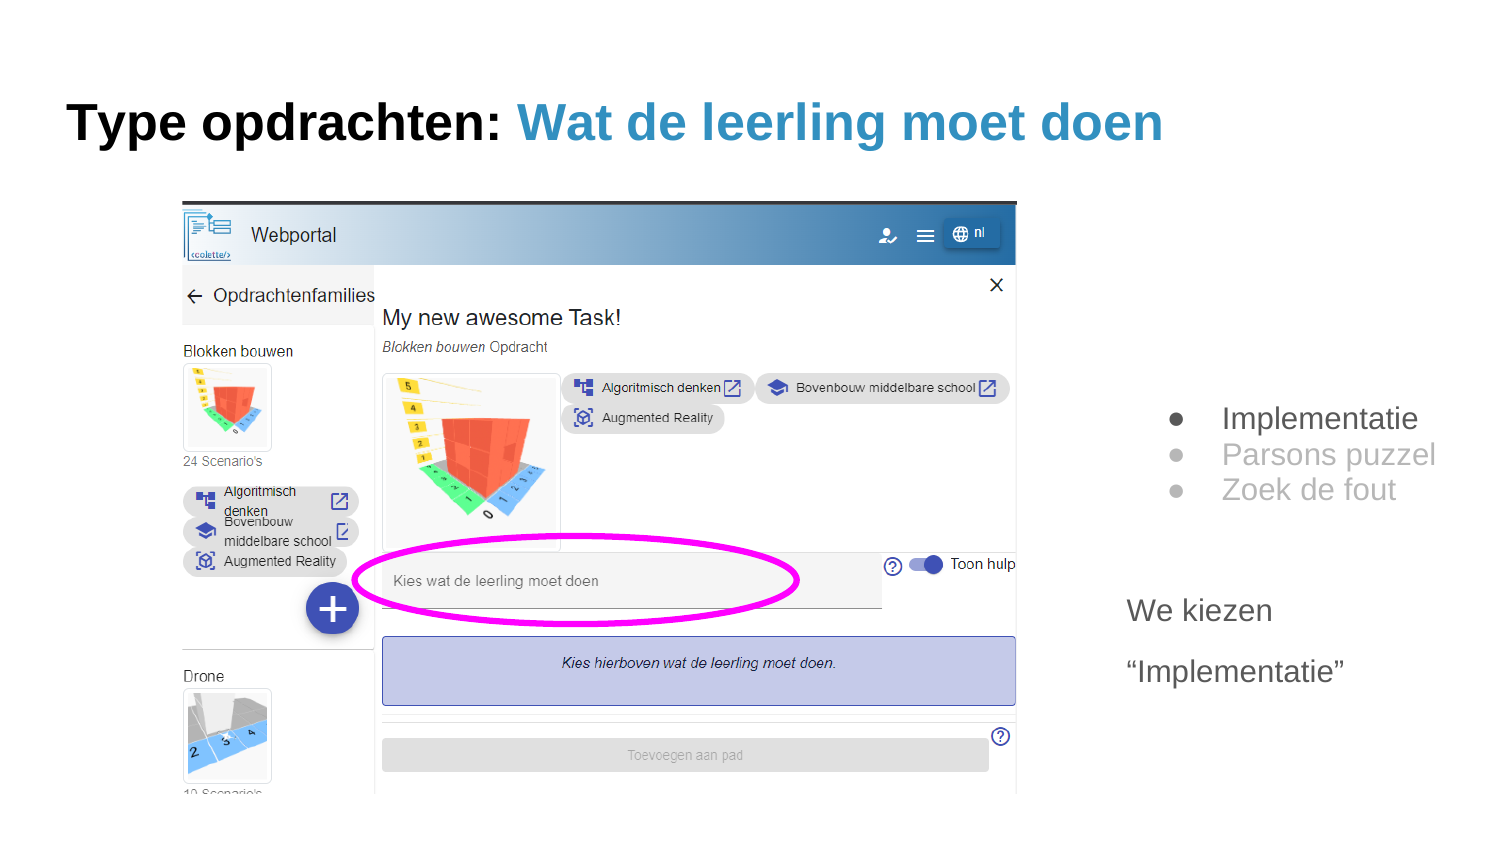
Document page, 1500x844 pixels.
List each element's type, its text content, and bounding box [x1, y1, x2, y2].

picture [182, 201, 1017, 794]
title Type opdrachten: Wat de leerling moet doen [51, 72, 1449, 167]
list Implementatie Parsons puzzel Zoek de fout We kiezen “Implementatie” [1111, 323, 1488, 750]
